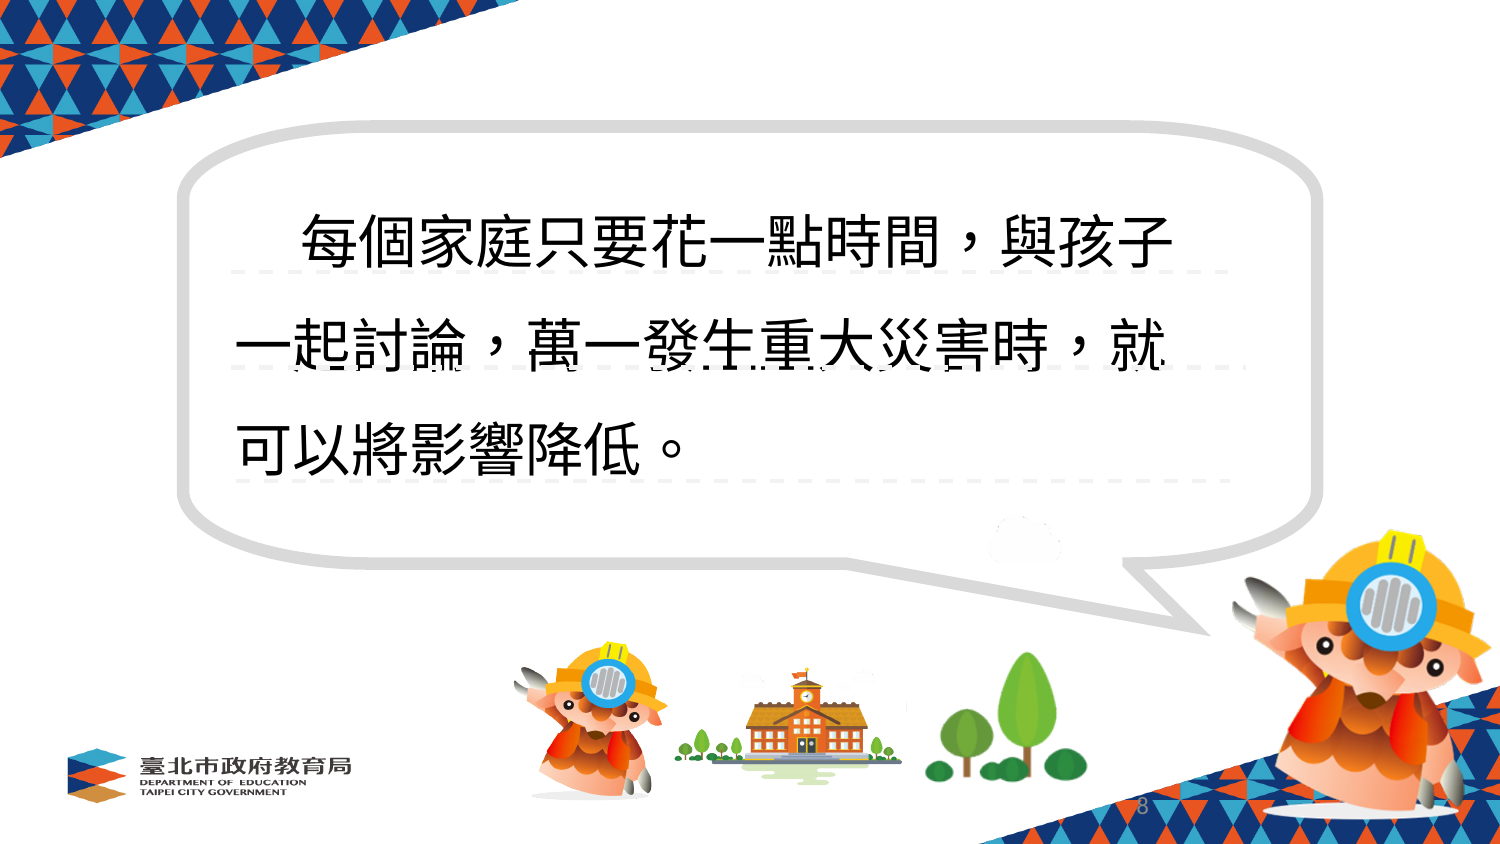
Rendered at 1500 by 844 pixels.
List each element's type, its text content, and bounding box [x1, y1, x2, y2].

text_box 每個家庭只要花一點時間，與孩子一起討論，萬一發生重大災害時，就可以將影響降低。 [219, 162, 1222, 481]
picture [921, 386, 1500, 844]
picture [510, 636, 908, 805]
